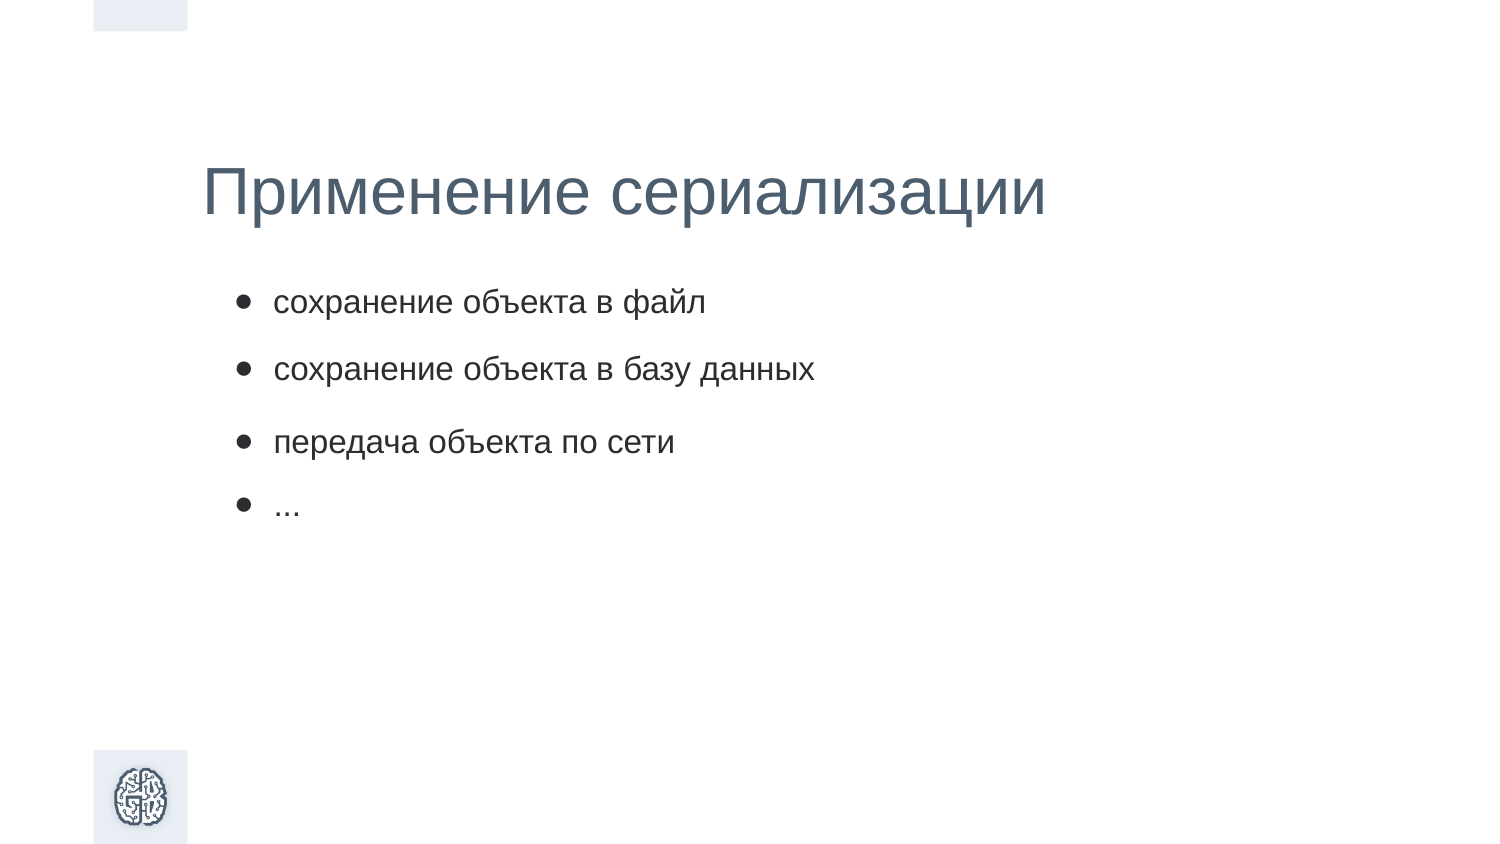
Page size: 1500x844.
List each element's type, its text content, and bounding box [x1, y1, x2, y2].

text_box ... [187, 456, 1313, 530]
text_box передача объекта по сети [187, 394, 1313, 456]
text_box сохранение объекта в файл [187, 259, 1312, 322]
picture [106, 760, 175, 834]
text_box сохранение объекта в базу данных [187, 321, 1313, 394]
text_box Применение сериализации [187, 93, 1312, 259]
